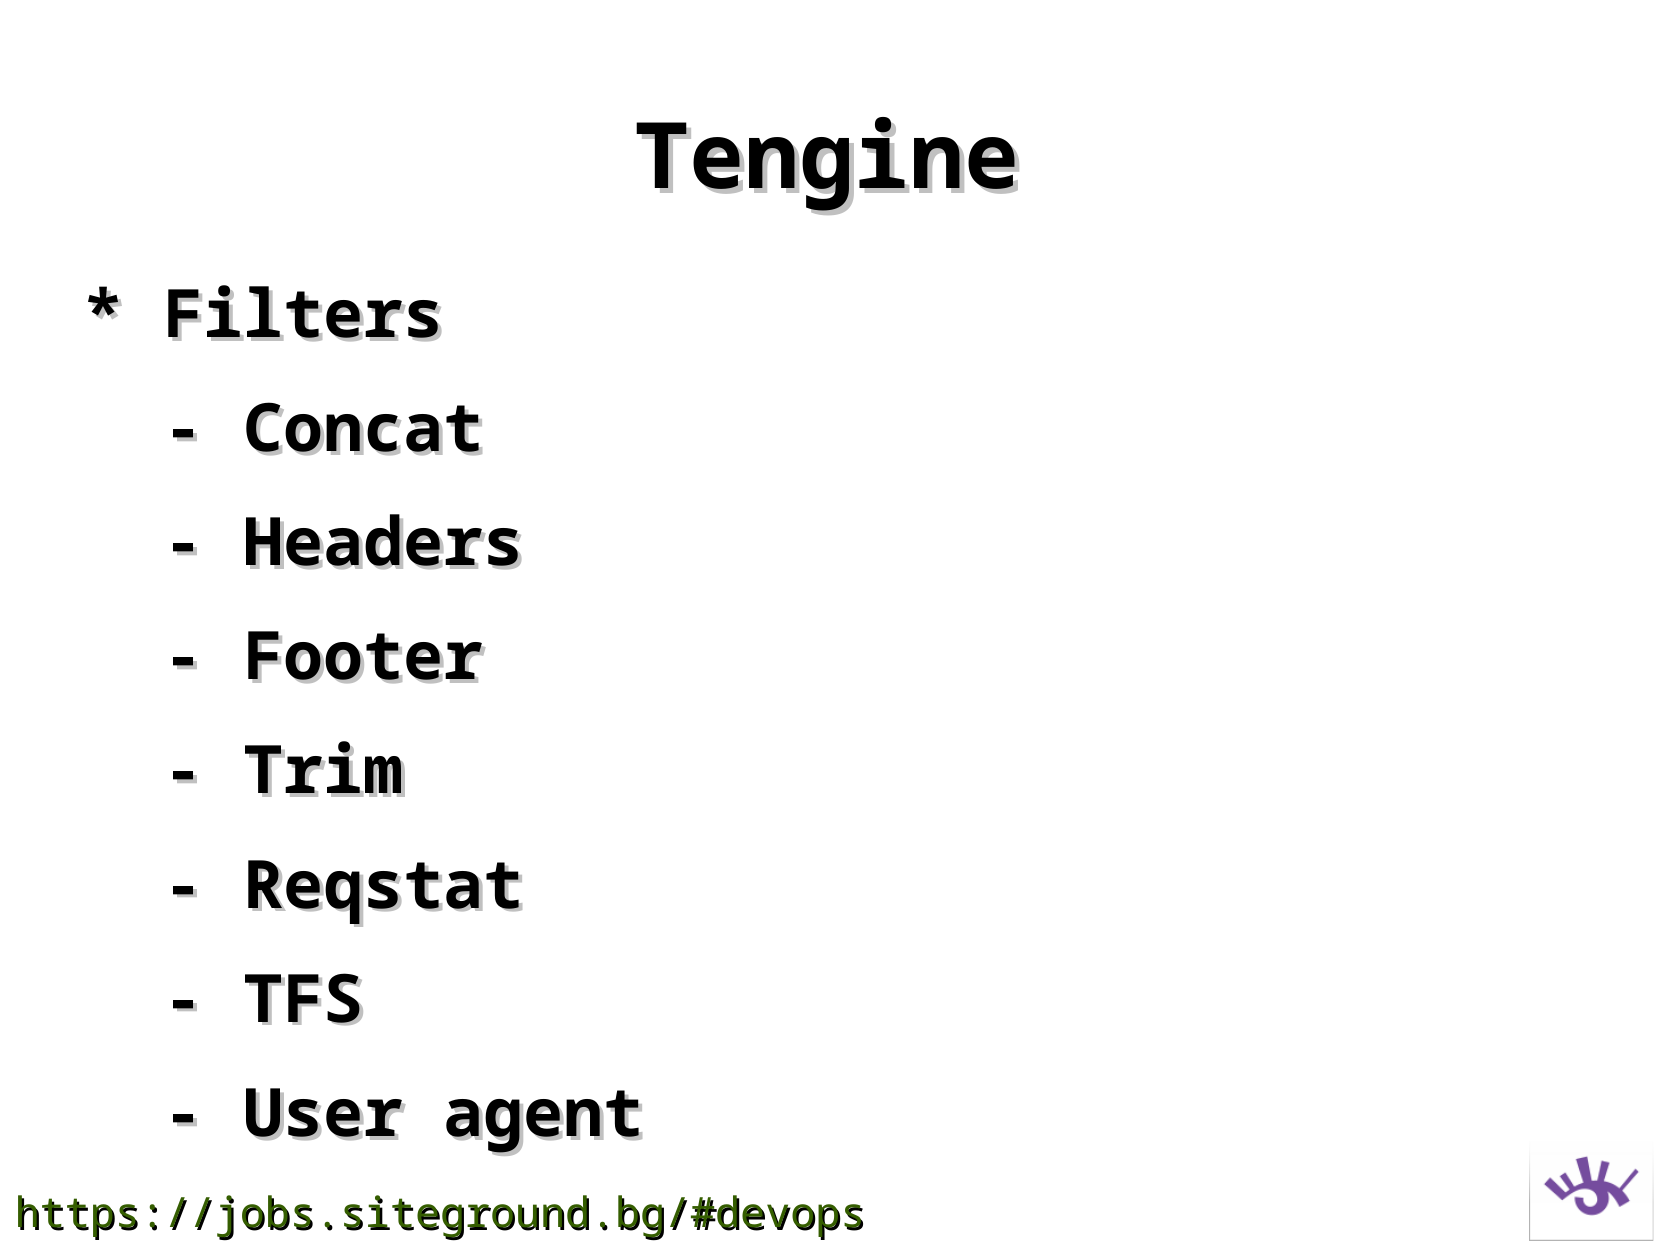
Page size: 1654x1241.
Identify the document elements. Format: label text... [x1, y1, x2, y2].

text_box https://jobs.siteground.bg/#devops [0, 1175, 889, 1239]
title Tengine [82, 49, 1571, 257]
list * Filters - Concat - Headers - Footer - Trim - Reqstat - TFS - User agent [43, 266, 1611, 1165]
picture [1529, 1134, 1654, 1241]
